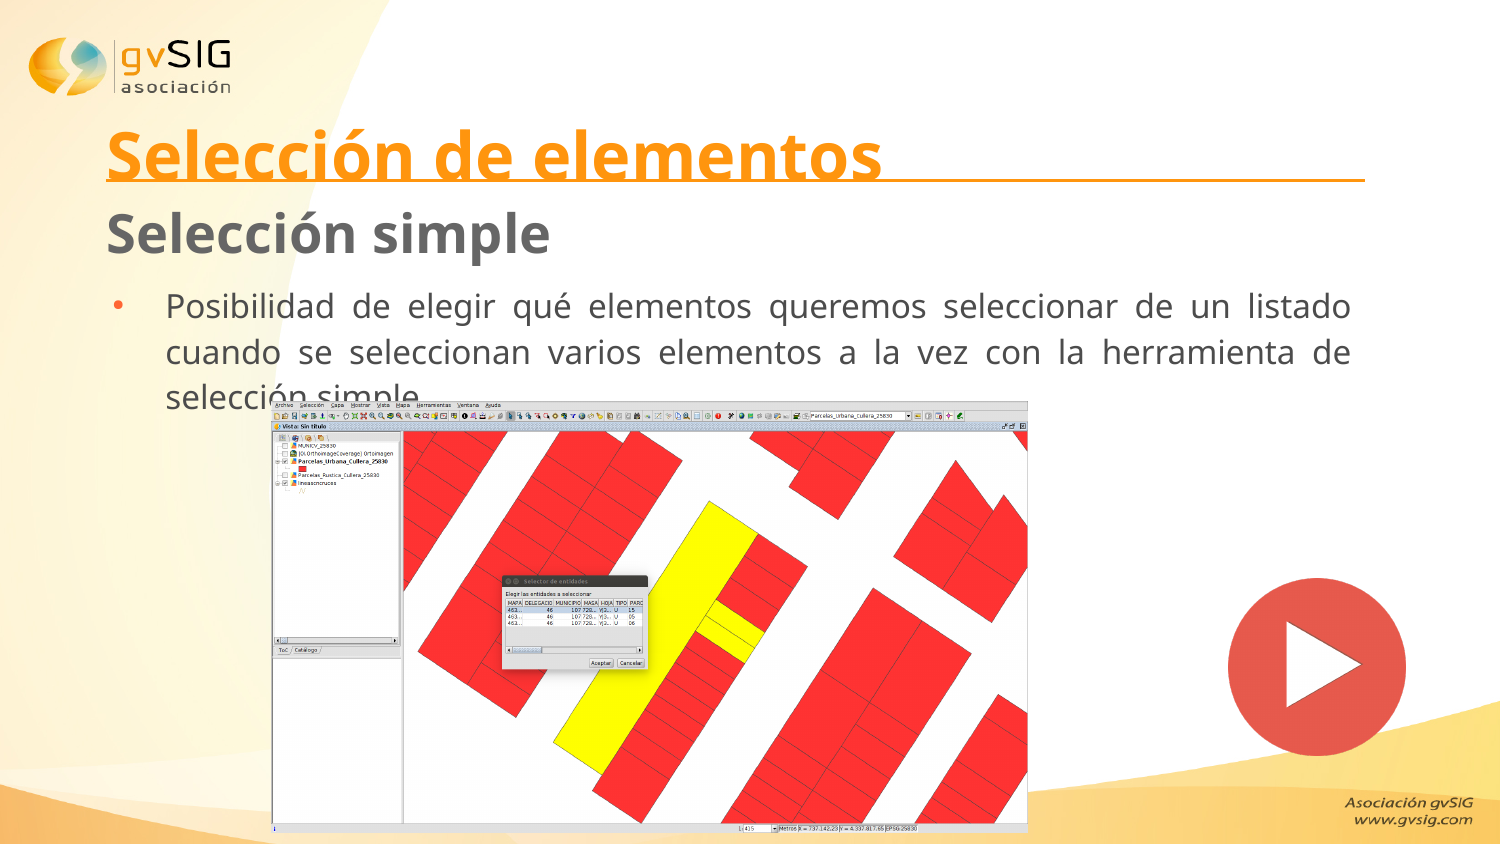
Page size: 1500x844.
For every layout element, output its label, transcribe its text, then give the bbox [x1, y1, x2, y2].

text_box Selección simple [106, 200, 1382, 265]
picture [0, 0, 1500, 844]
picture [271, 401, 1028, 833]
list Posibilidad de elegir qué elementos queremos seleccionar de un listado cuando se seleccionan varios elementos a la vez con la herramienta de selección simple. [94, 283, 1354, 844]
title Selección de elementos [106, 115, 1457, 193]
